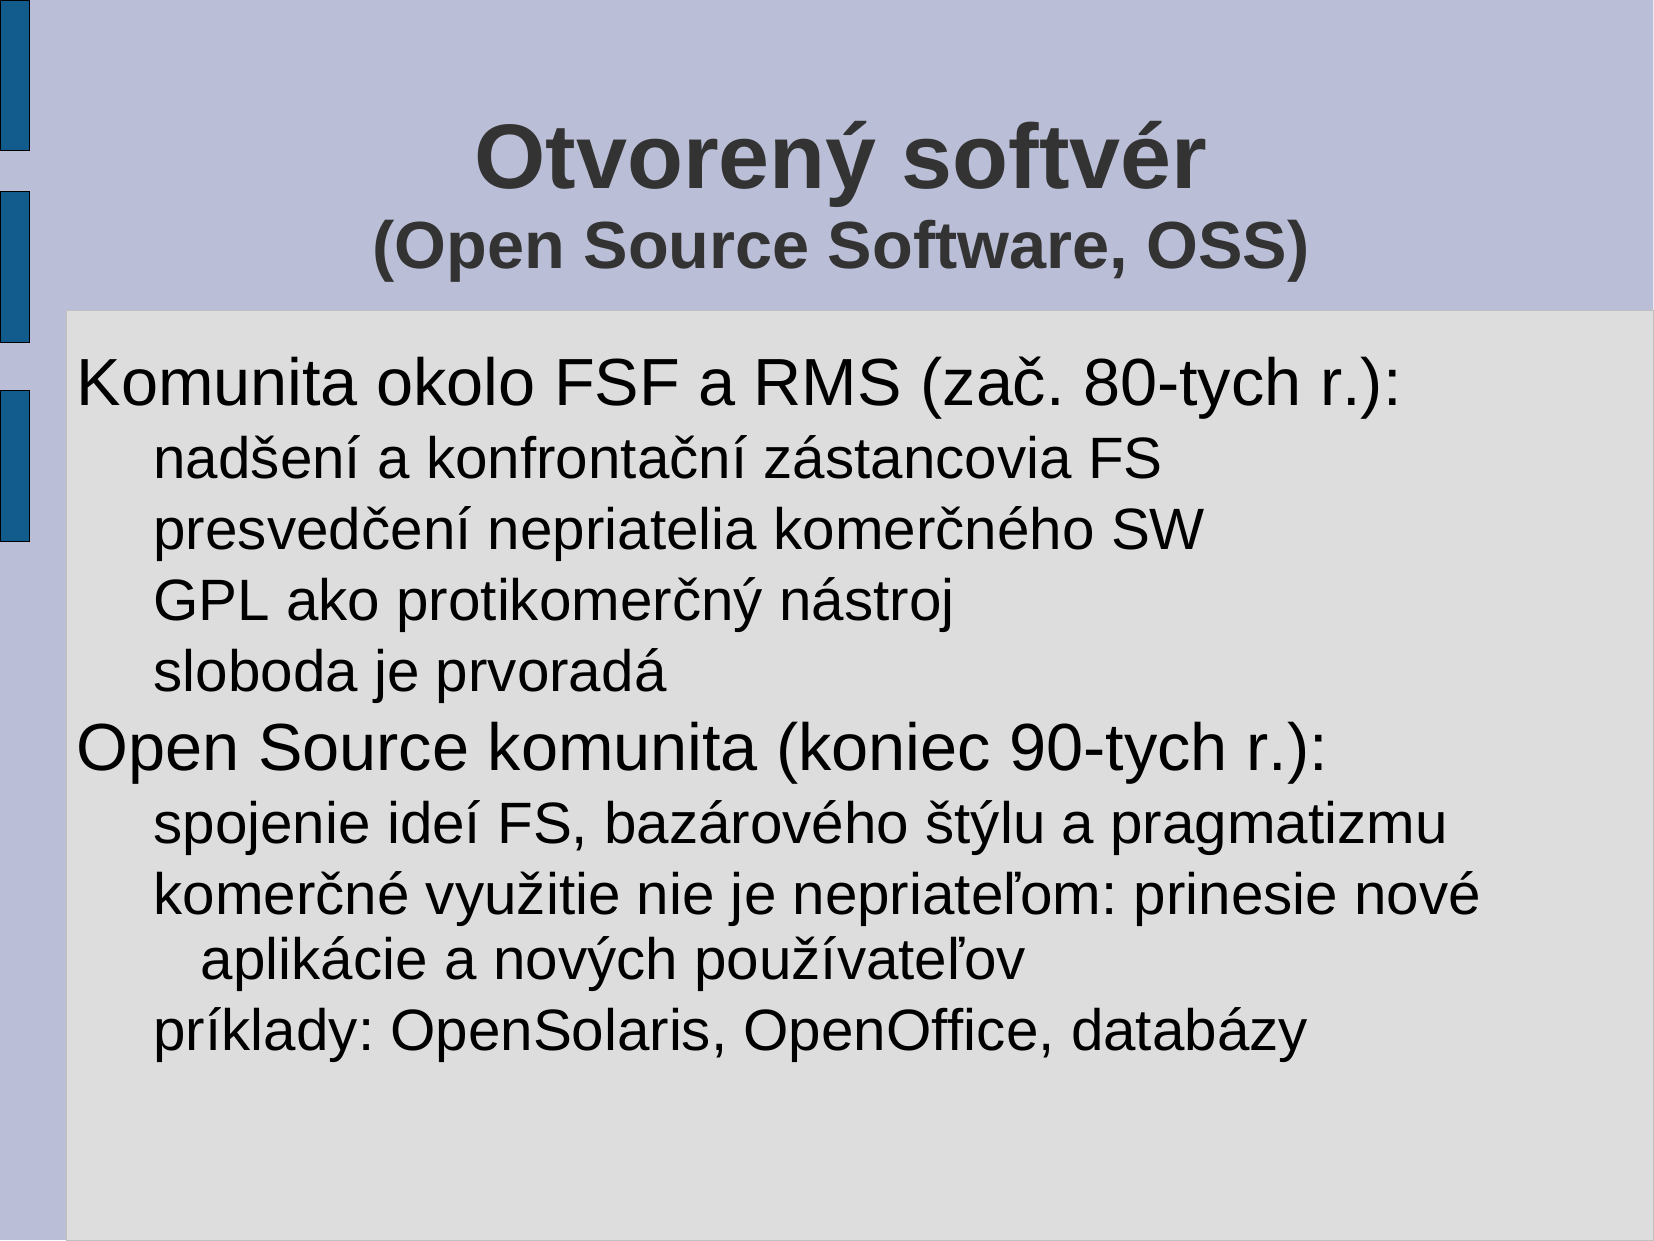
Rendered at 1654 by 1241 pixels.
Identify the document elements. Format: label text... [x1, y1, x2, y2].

list Komunita okolo FSF a RMS (zač. 80-tych r.): nadšení a konfrontační zástancovia FS presvedčení nepriatelia komerčného SW GPL ako protikomerčný nástroj sloboda je prvoradá Open Source komunita (koniec 90-tych r.): spojenie ideí FS, bazárového štýlu a pragmatizmu komerčné využitie nie je nepriateľom: prinesie nové aplikácie a nových používateľov príklady: OpenSolaris, OpenOffice, databázy [59, 344, 1654, 1159]
title Otvorený softvér (Open Source Software, OSS) [59, 91, 1625, 299]
